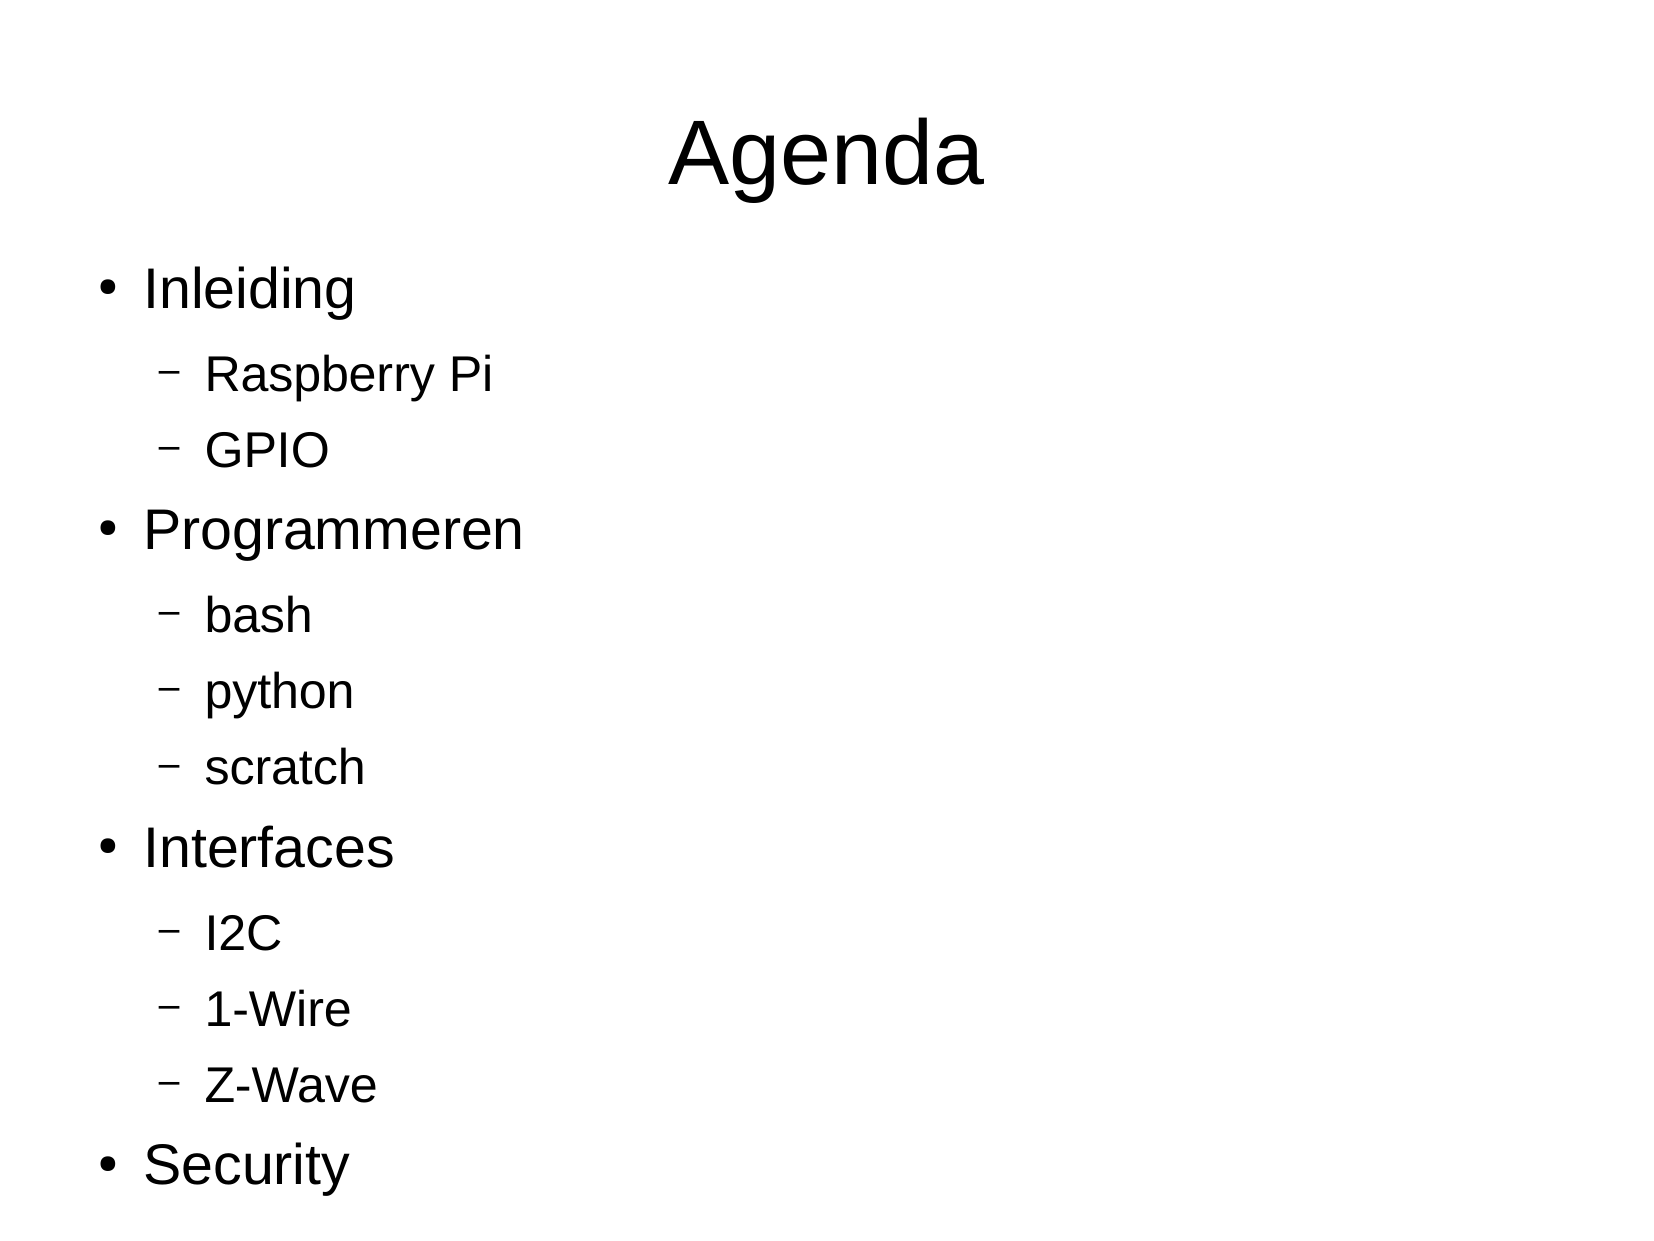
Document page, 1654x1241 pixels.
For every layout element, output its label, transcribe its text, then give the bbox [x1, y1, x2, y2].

list Inleiding Raspberry Pi GPIO Programmeren bash python scratch Interfaces I2C 1-Wire Z-Wave Security [82, 256, 1538, 1207]
title Agenda [82, 49, 1571, 257]
